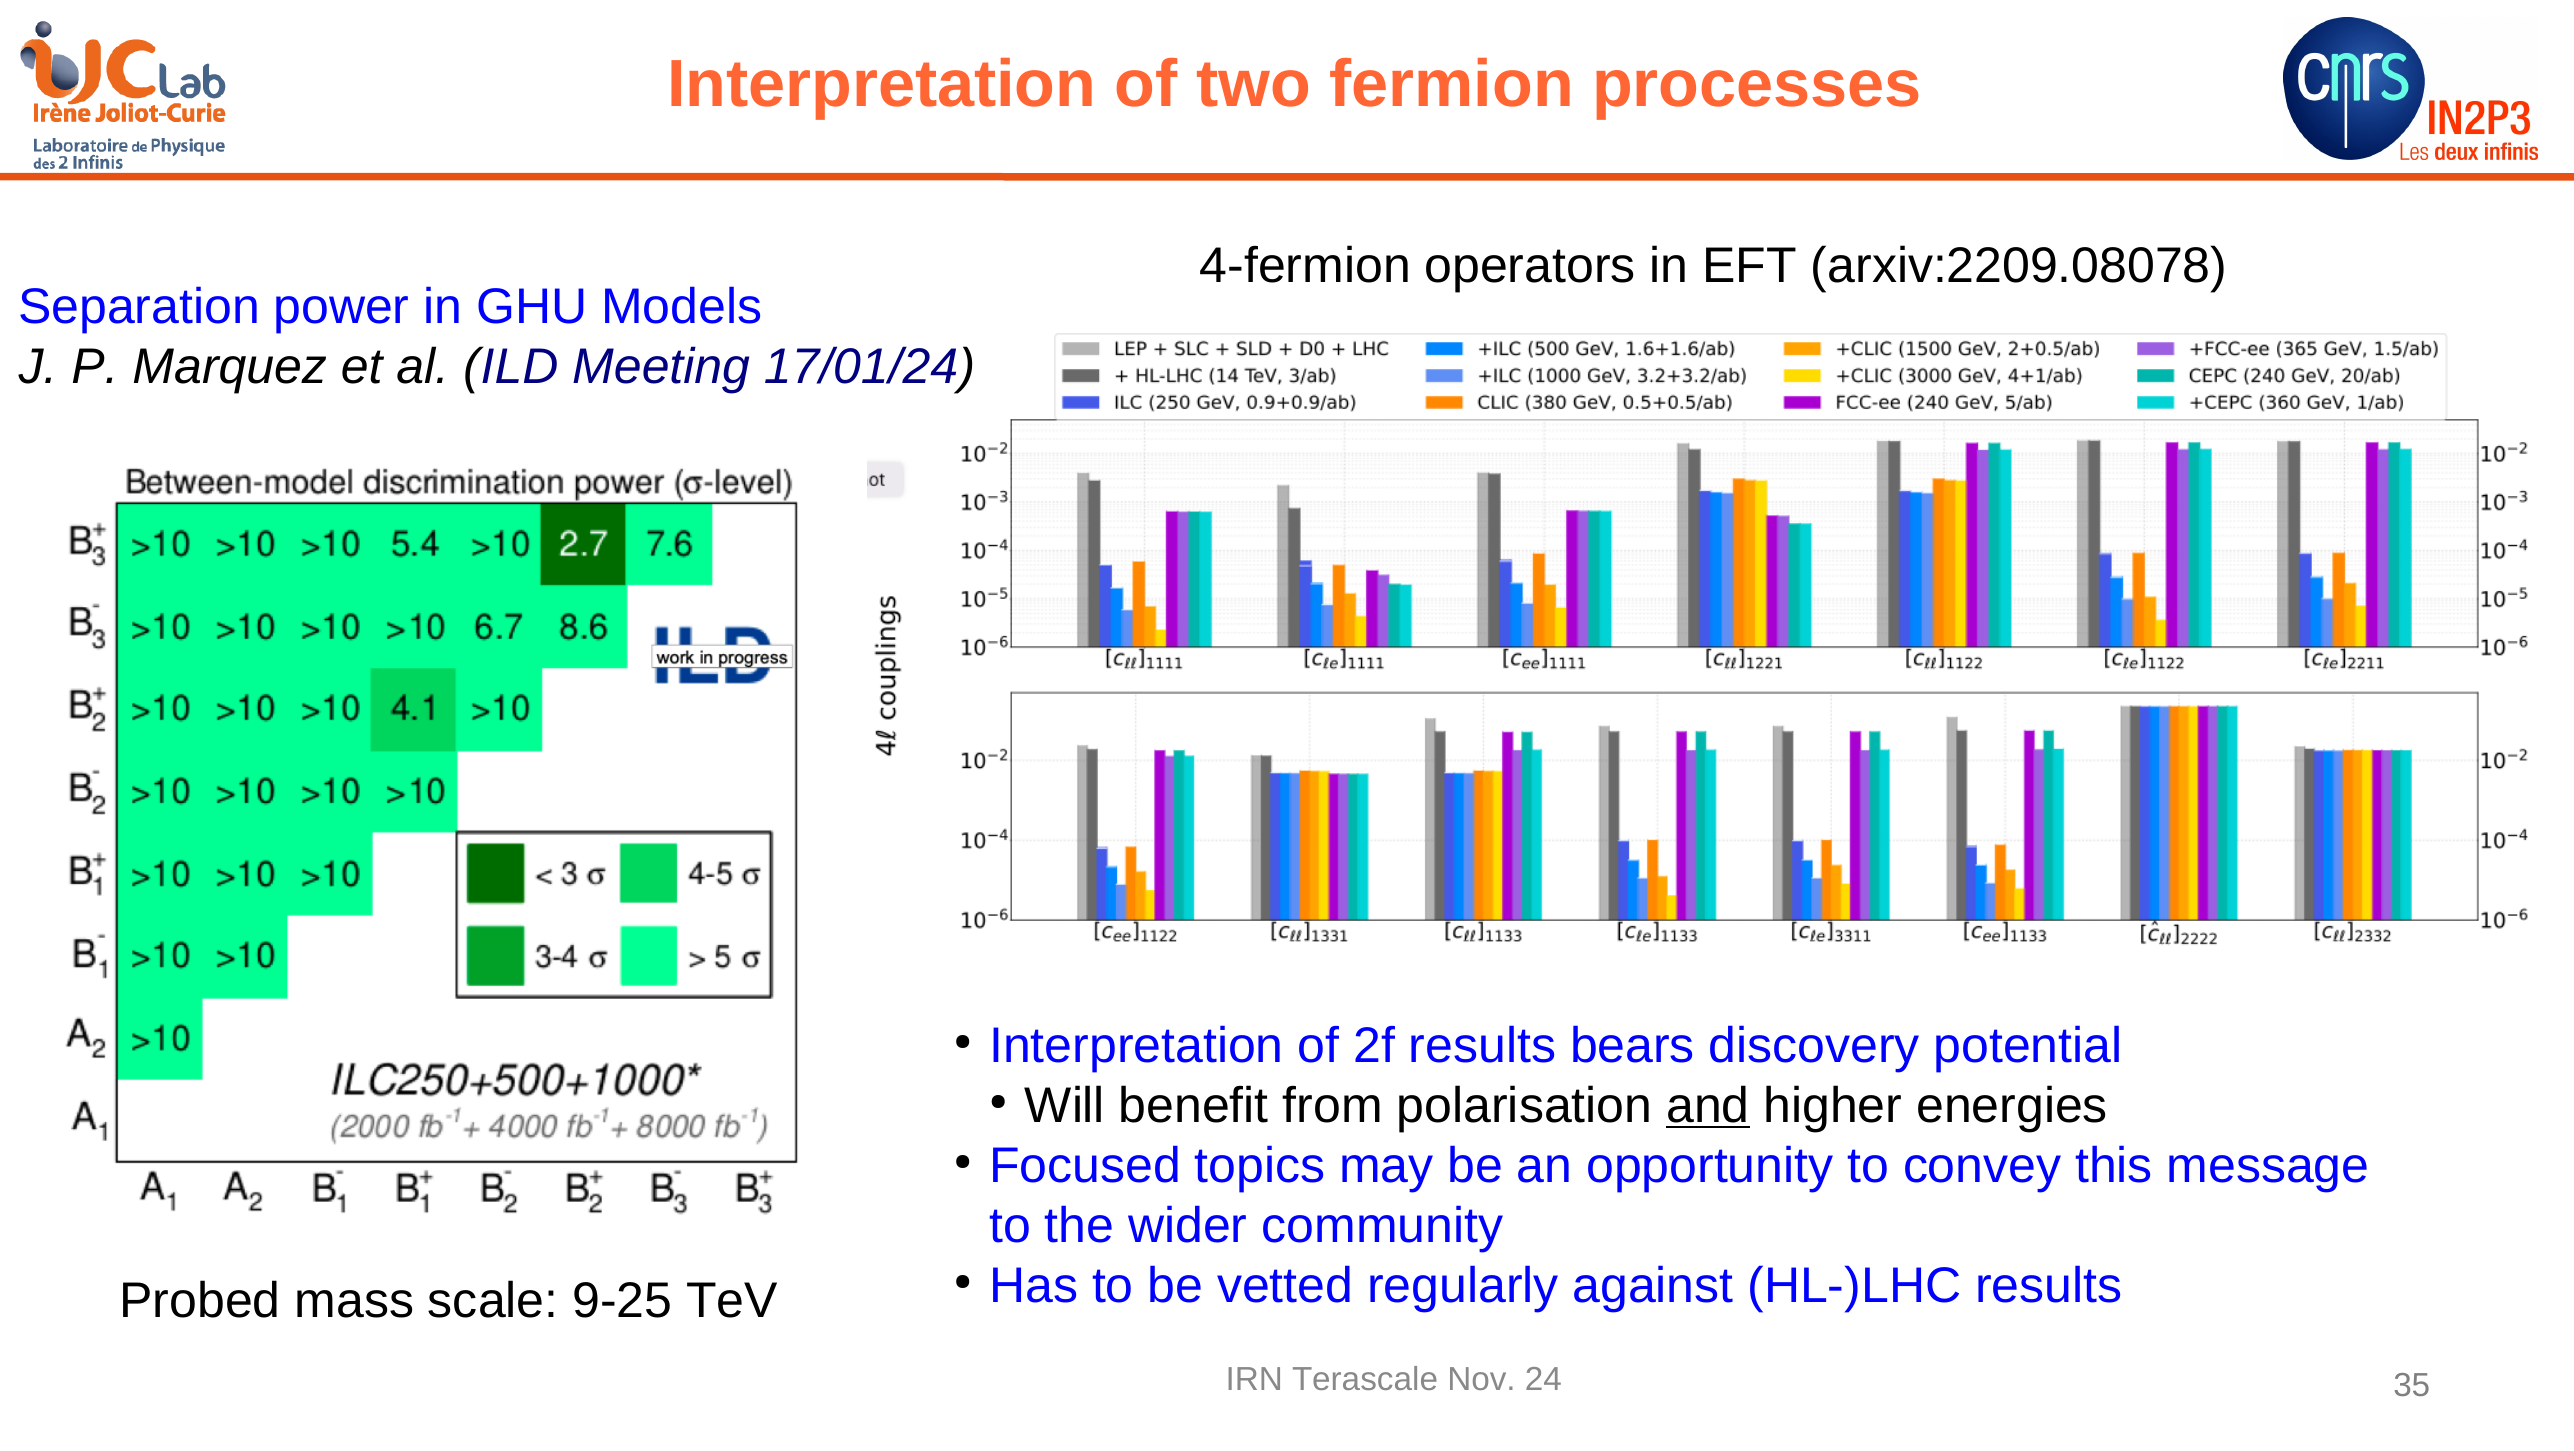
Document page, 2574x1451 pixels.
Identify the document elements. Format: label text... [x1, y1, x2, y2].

picture [50, 456, 865, 1230]
picture [4, 6, 241, 184]
text_box 4-fermion operators in EFT (arxiv:2209.08078) [1185, 225, 2244, 300]
text_box Probed mass scale: 9-25 TeV [105, 1260, 794, 1335]
text_box Interpretation of 2f results bears discovery potential Will benefit from polarisation and higher energies Focused topics may be an opportunity to convey this message to the wider community Has to be vetted regularly against (HL-)LHC results [939, 1005, 2386, 1381]
picture [867, 291, 2566, 980]
text_box Separation power in GHU Models J. P. Marquez et al. (ILD Meeting 17/01/24) [3, 266, 991, 402]
title Interpretation of two fermion processes [222, 0, 2368, 168]
picture [2368, 17, 2538, 160]
